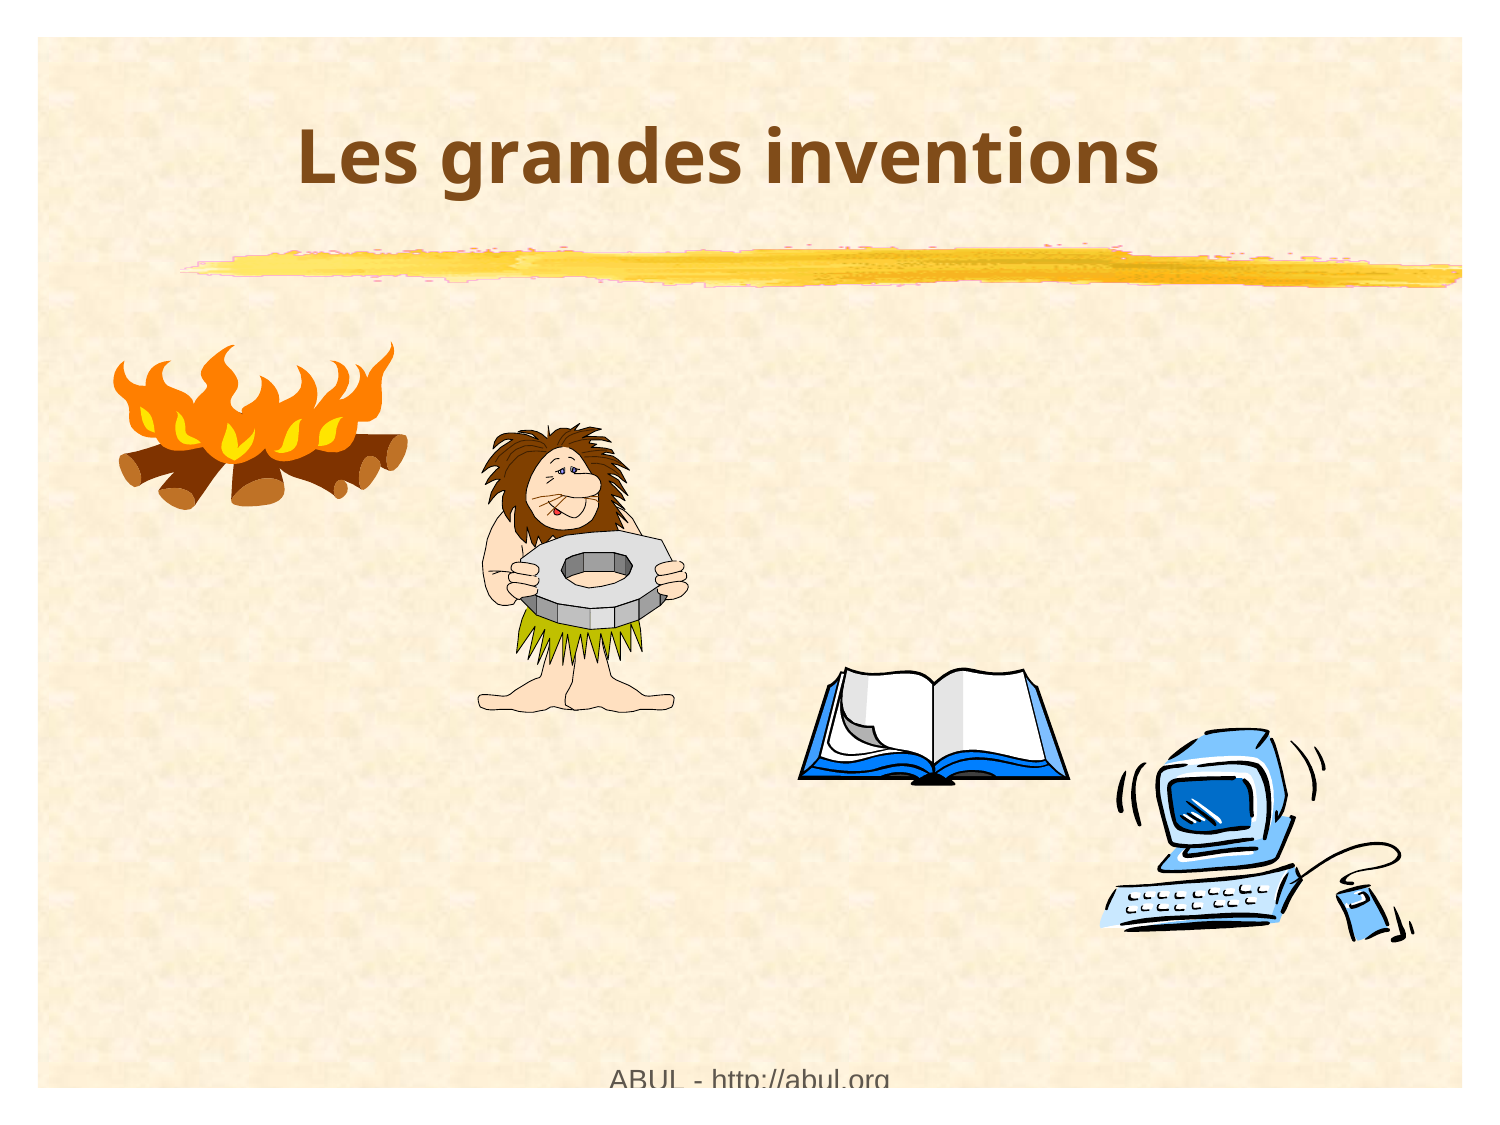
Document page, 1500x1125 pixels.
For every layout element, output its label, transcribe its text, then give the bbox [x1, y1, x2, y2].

picture [633, 1072, 642, 1078]
picture [732, 1076, 737, 1088]
picture [614, 1073, 621, 1082]
picture [716, 1076, 723, 1088]
picture [612, 1084, 624, 1088]
picture [788, 1082, 795, 1088]
title Les grandes inventions [126, 67, 1330, 243]
picture [878, 1076, 886, 1088]
picture [852, 1076, 860, 1088]
picture [633, 1081, 643, 1088]
picture [37, 37, 1463, 1088]
picture [806, 1076, 813, 1088]
picture [748, 1076, 755, 1088]
